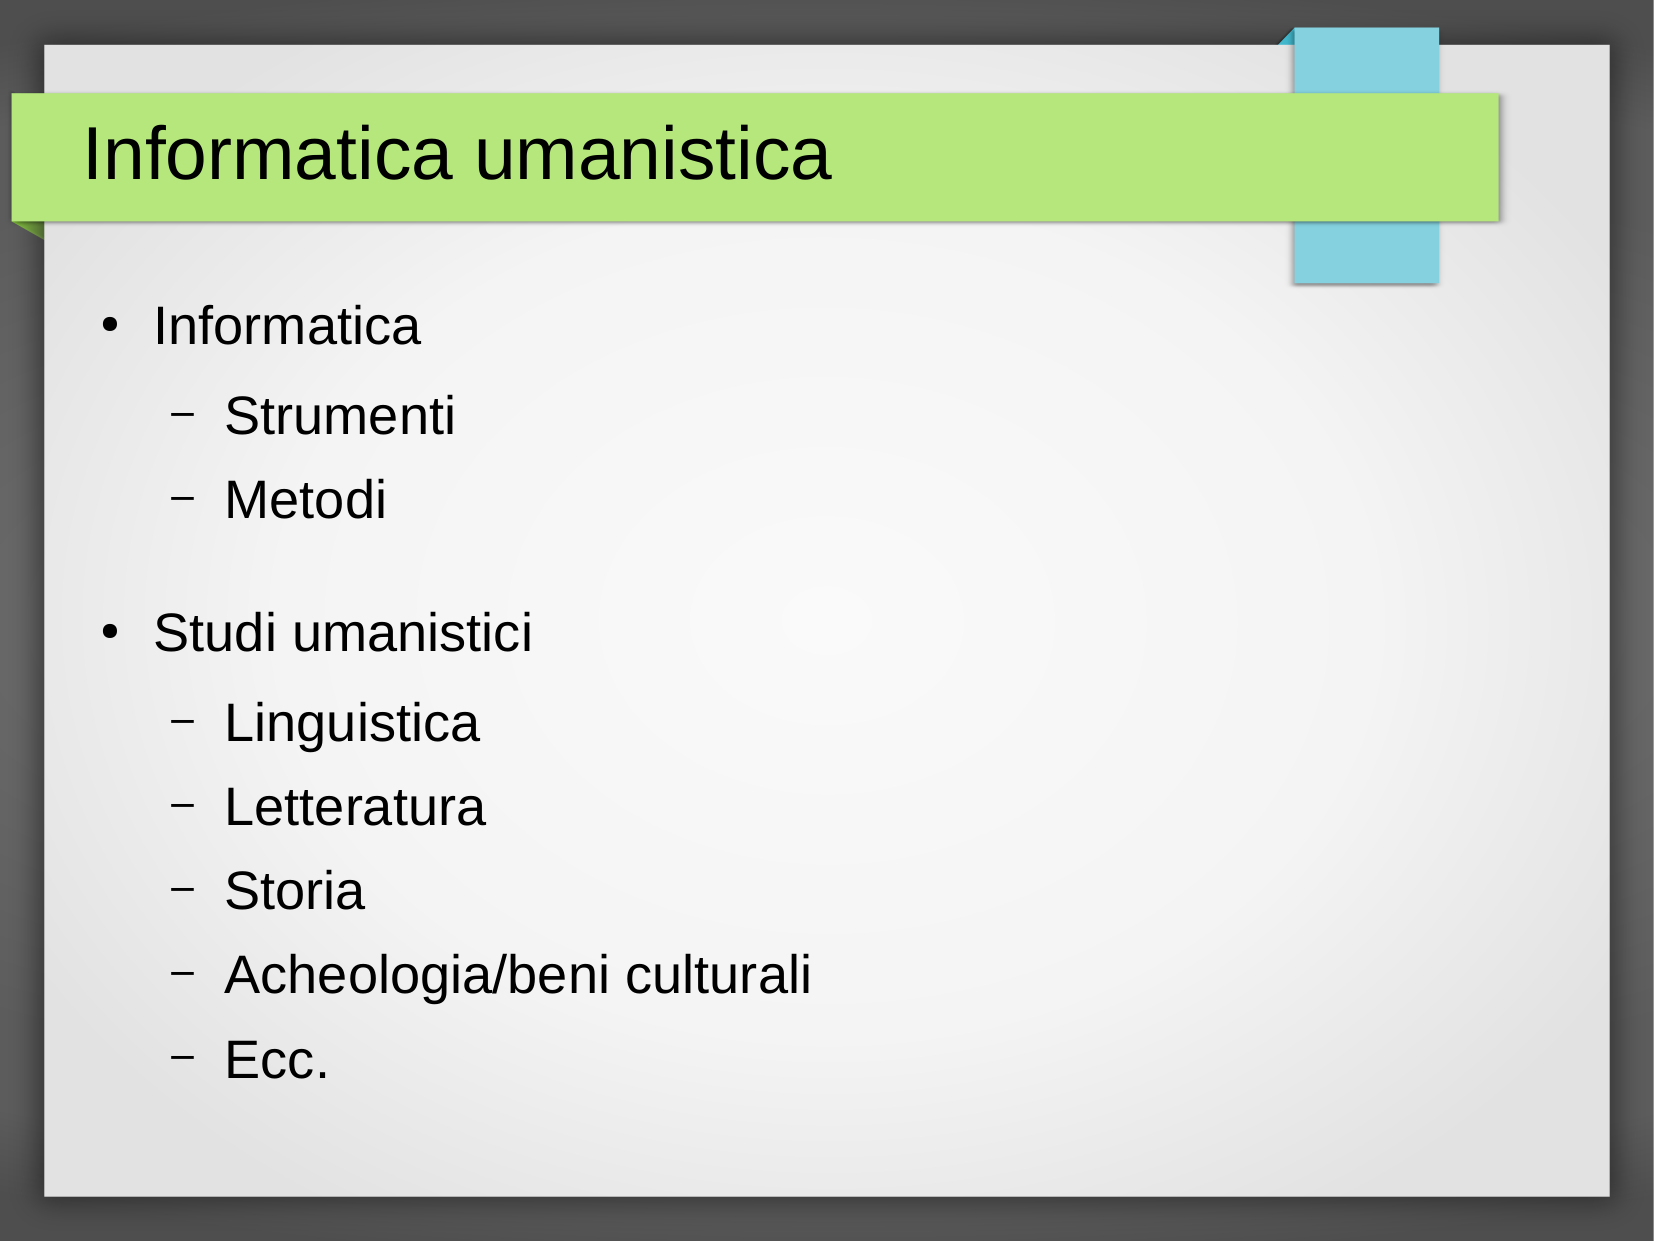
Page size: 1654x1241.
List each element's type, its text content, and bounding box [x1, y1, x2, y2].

title Informatica umanistica [82, 94, 1264, 213]
list Studi umanistici Linguistica Letteratura Storia Acheologia/beni culturali Ecc. [82, 602, 1571, 1123]
picture [0, 0, 1654, 1241]
list Informatica Strumenti Metodi [82, 295, 1571, 567]
